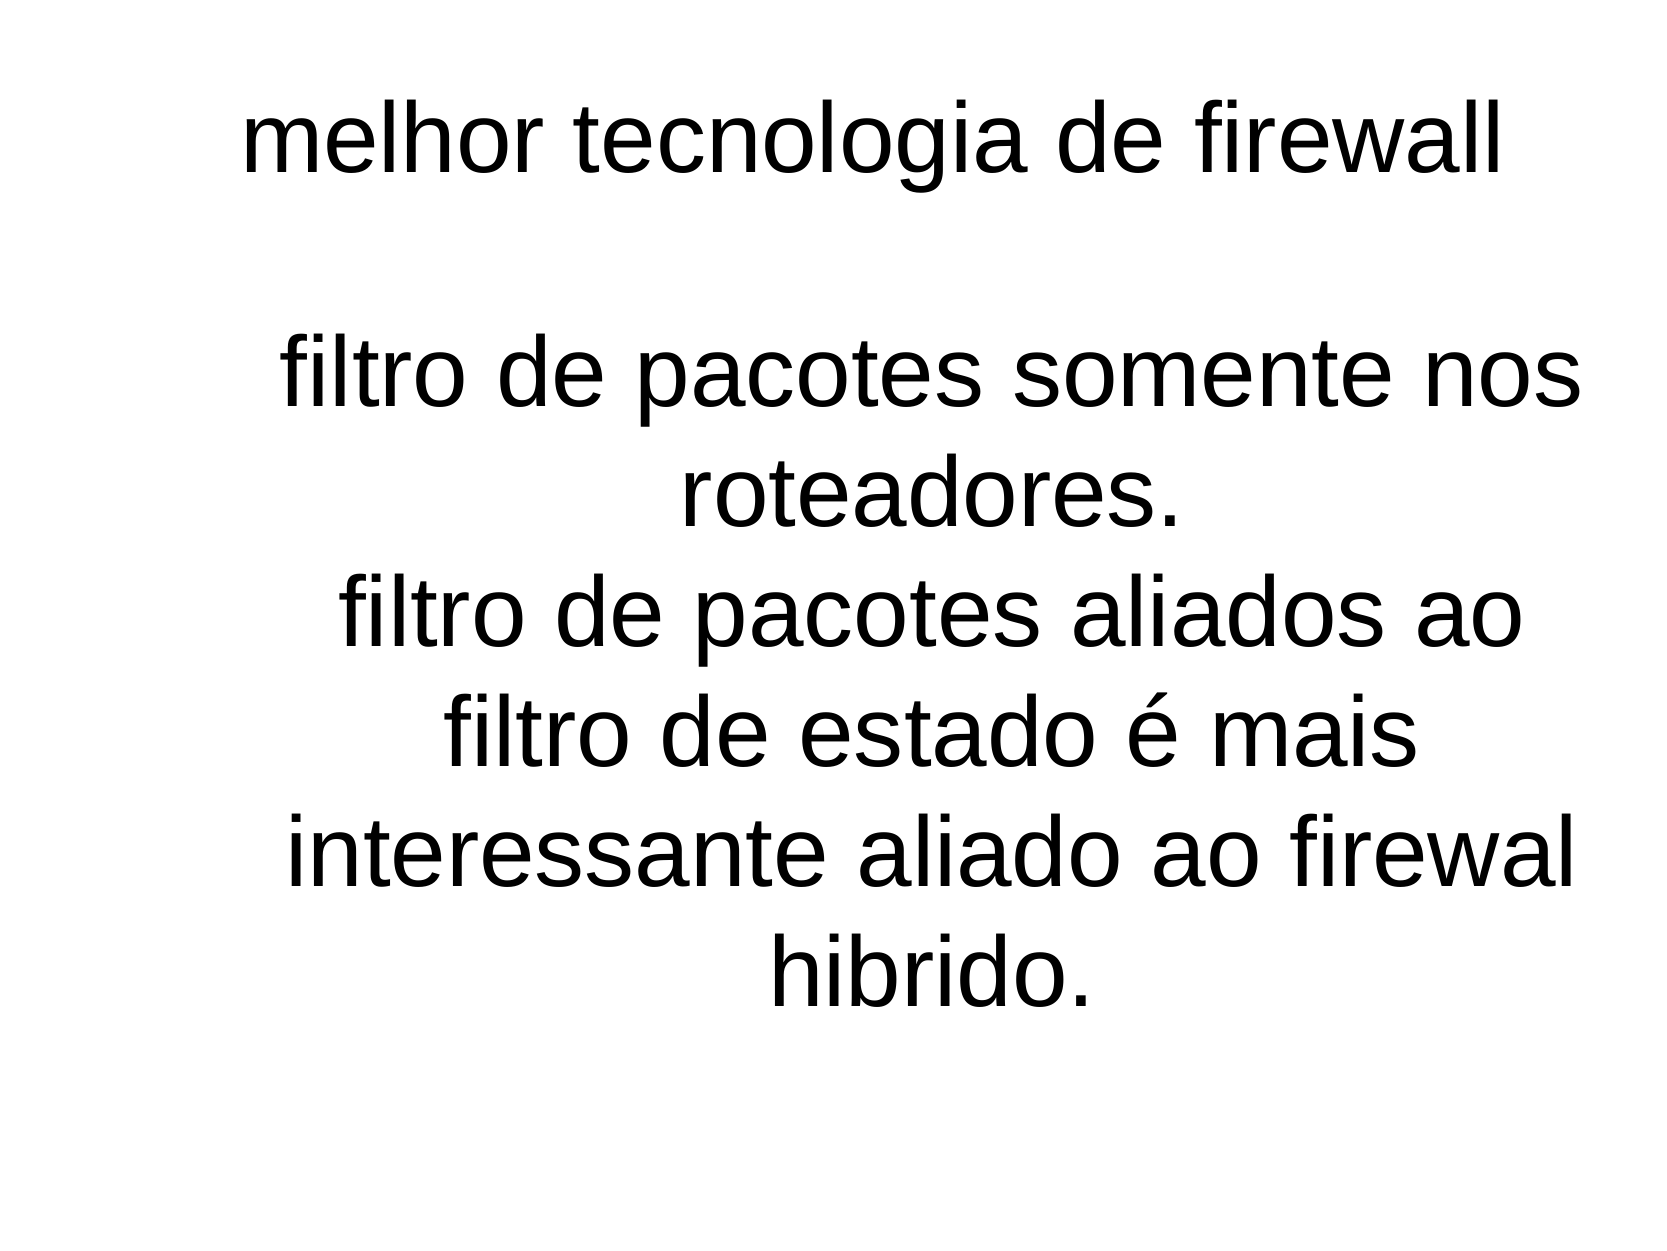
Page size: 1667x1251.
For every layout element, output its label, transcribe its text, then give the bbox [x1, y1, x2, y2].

title filtro de pacotes somente nos roteadores. filtro de pacotes aliados ao filtro de estado é mais interessante aliado ao firewal hibrido. [233, 300, 1632, 1231]
title melhor tecnologia de firewall [183, 66, 1563, 279]
